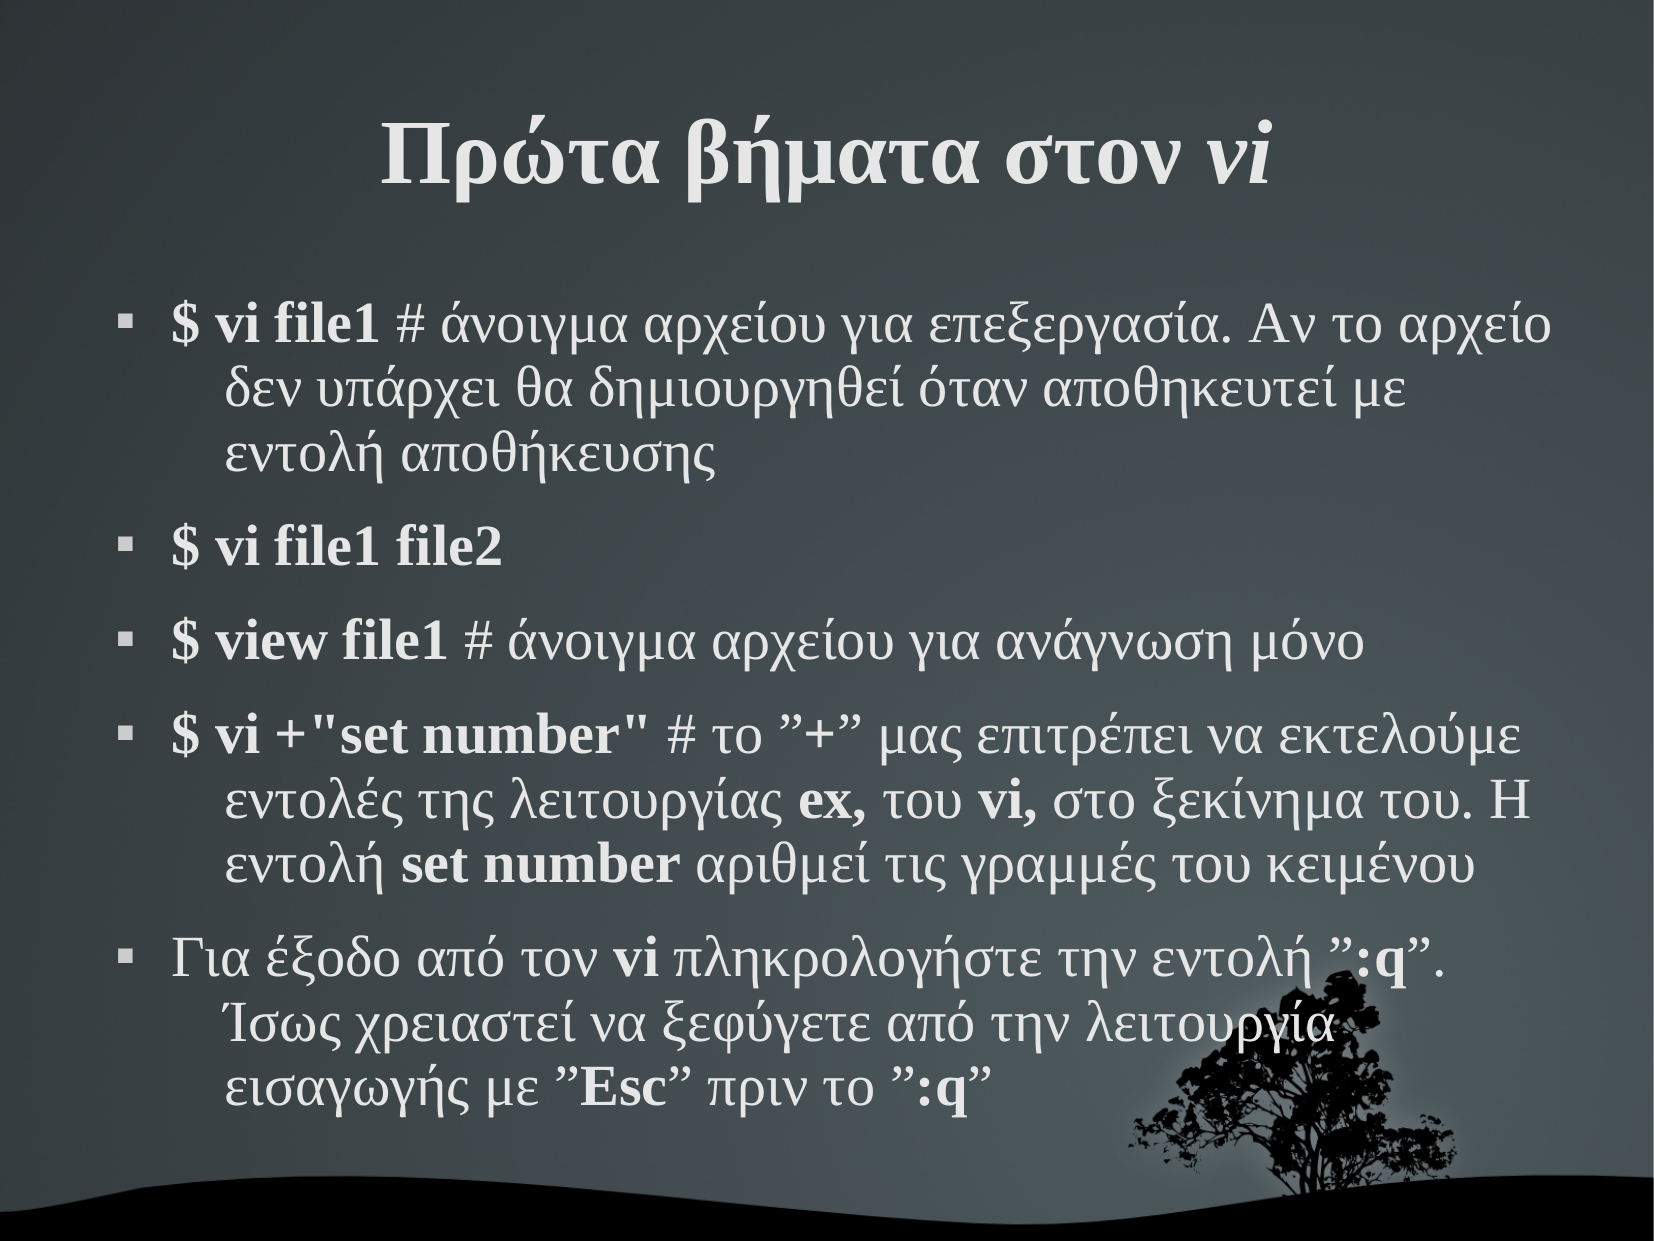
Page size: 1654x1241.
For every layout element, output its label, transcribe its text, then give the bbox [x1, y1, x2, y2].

picture [0, 0, 1654, 1241]
title Πρώτα βήματα στον vi [82, 49, 1571, 257]
list $ vi file1 # άνοιγμα αρχείου για επεξεργασία. Αν το αρχείο δεν υπάρχει θα δημιουργηθεί όταν αποθηκευτεί με εντολή αποθήκευσης $ vi file1 file2 $ view file1 # άνοιγμα αρχείου για ανάγνωση μόνο $ vi +"set number" # το ”+” μας επιτρέπει να εκτελούμε εντολές της λειτουργίας ex, του vi, στο ξεκίνημα του. Η εντολή set number αριθμεί τις γραμμές του κειμένου Για έξοδο από τον vi πληκρολογήστε την εντολή ”:q”. Ίσως χρειαστεί να ξεφύγετε από την λειτουργία εισαγωγής με ”Esc” πριν το ”:q” [82, 290, 1571, 1228]
